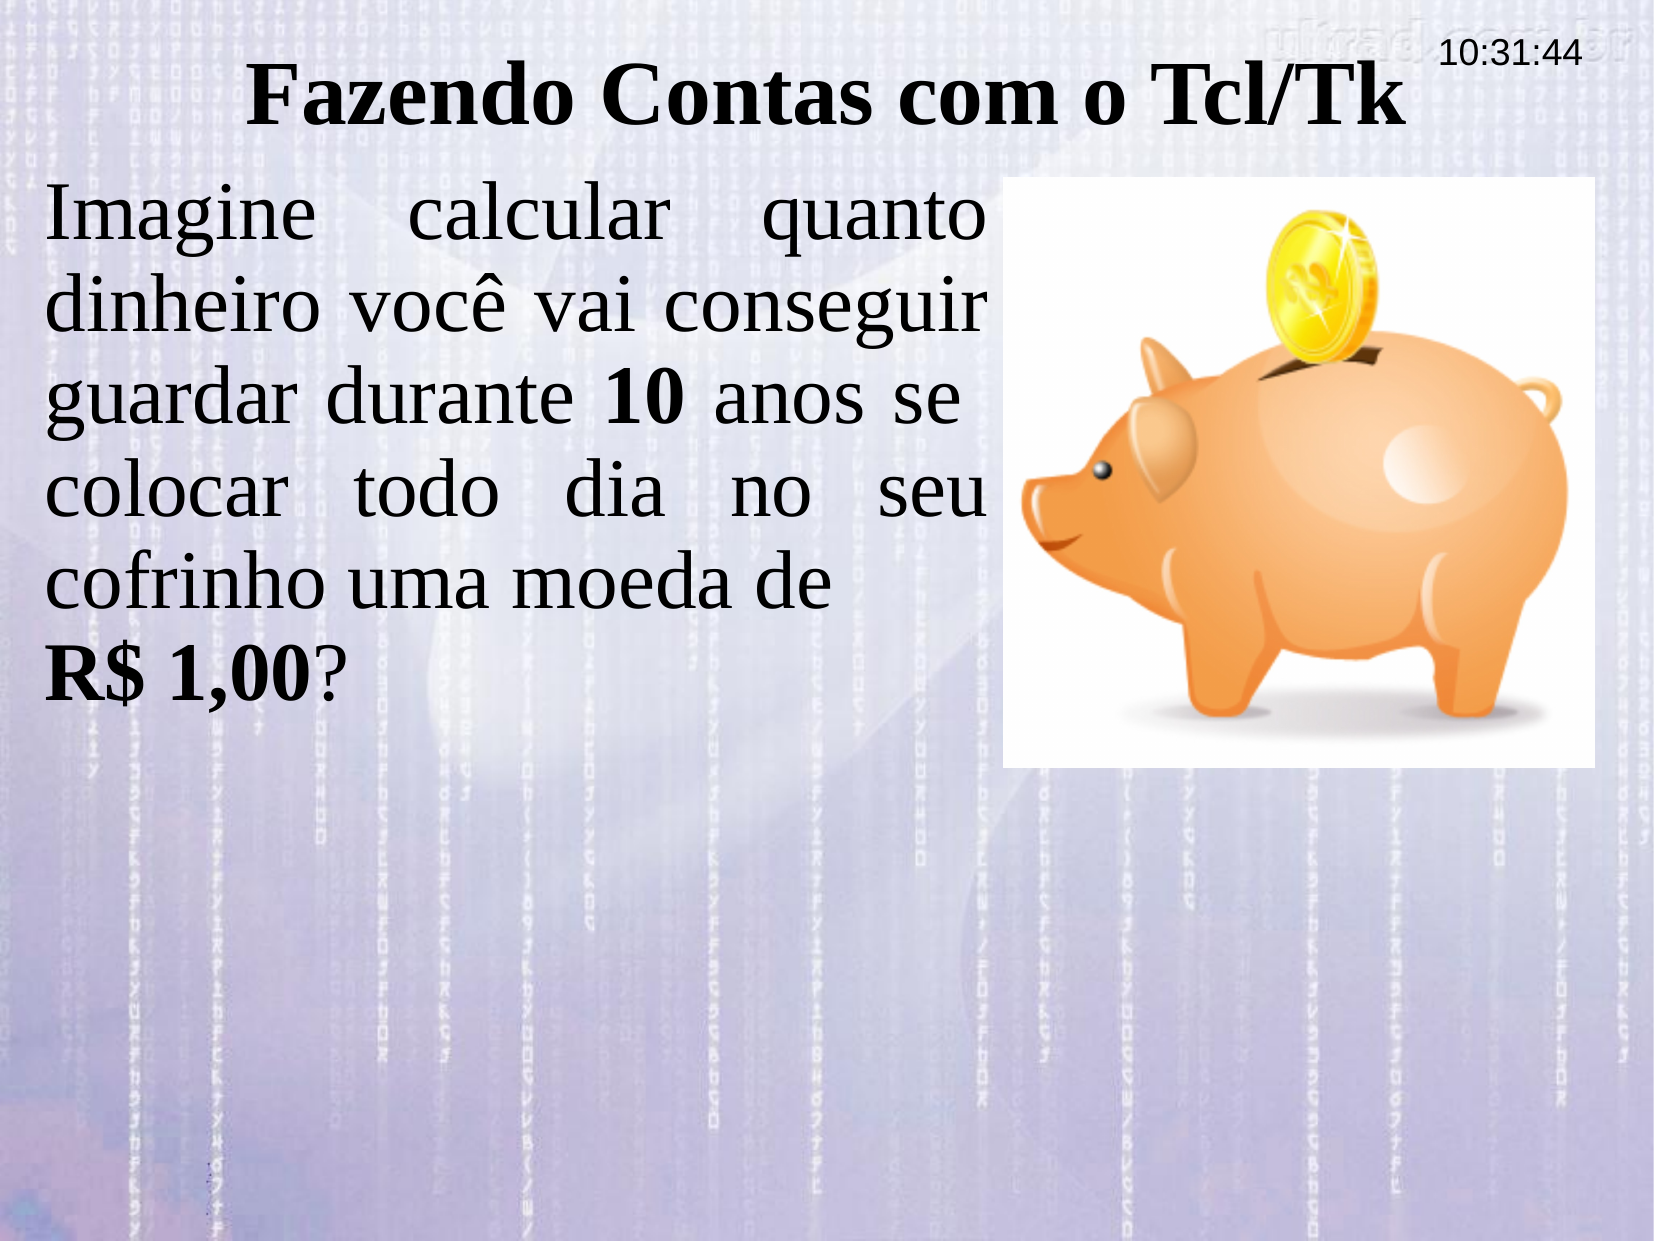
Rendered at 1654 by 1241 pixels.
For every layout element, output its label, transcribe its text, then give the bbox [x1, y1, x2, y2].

text_box Imagine calcular quanto dinheiro você vai conseguir guardar durante 10 anos se colocar todo dia no seu cofrinho uma moeda de R$ 1,00? [29, 157, 1004, 792]
text_box Fazendo Contas com o Tcl/Tk [29, 35, 1625, 171]
text_box 11:21:03 [1423, 23, 1631, 94]
picture [0, 0, 1654, 1241]
